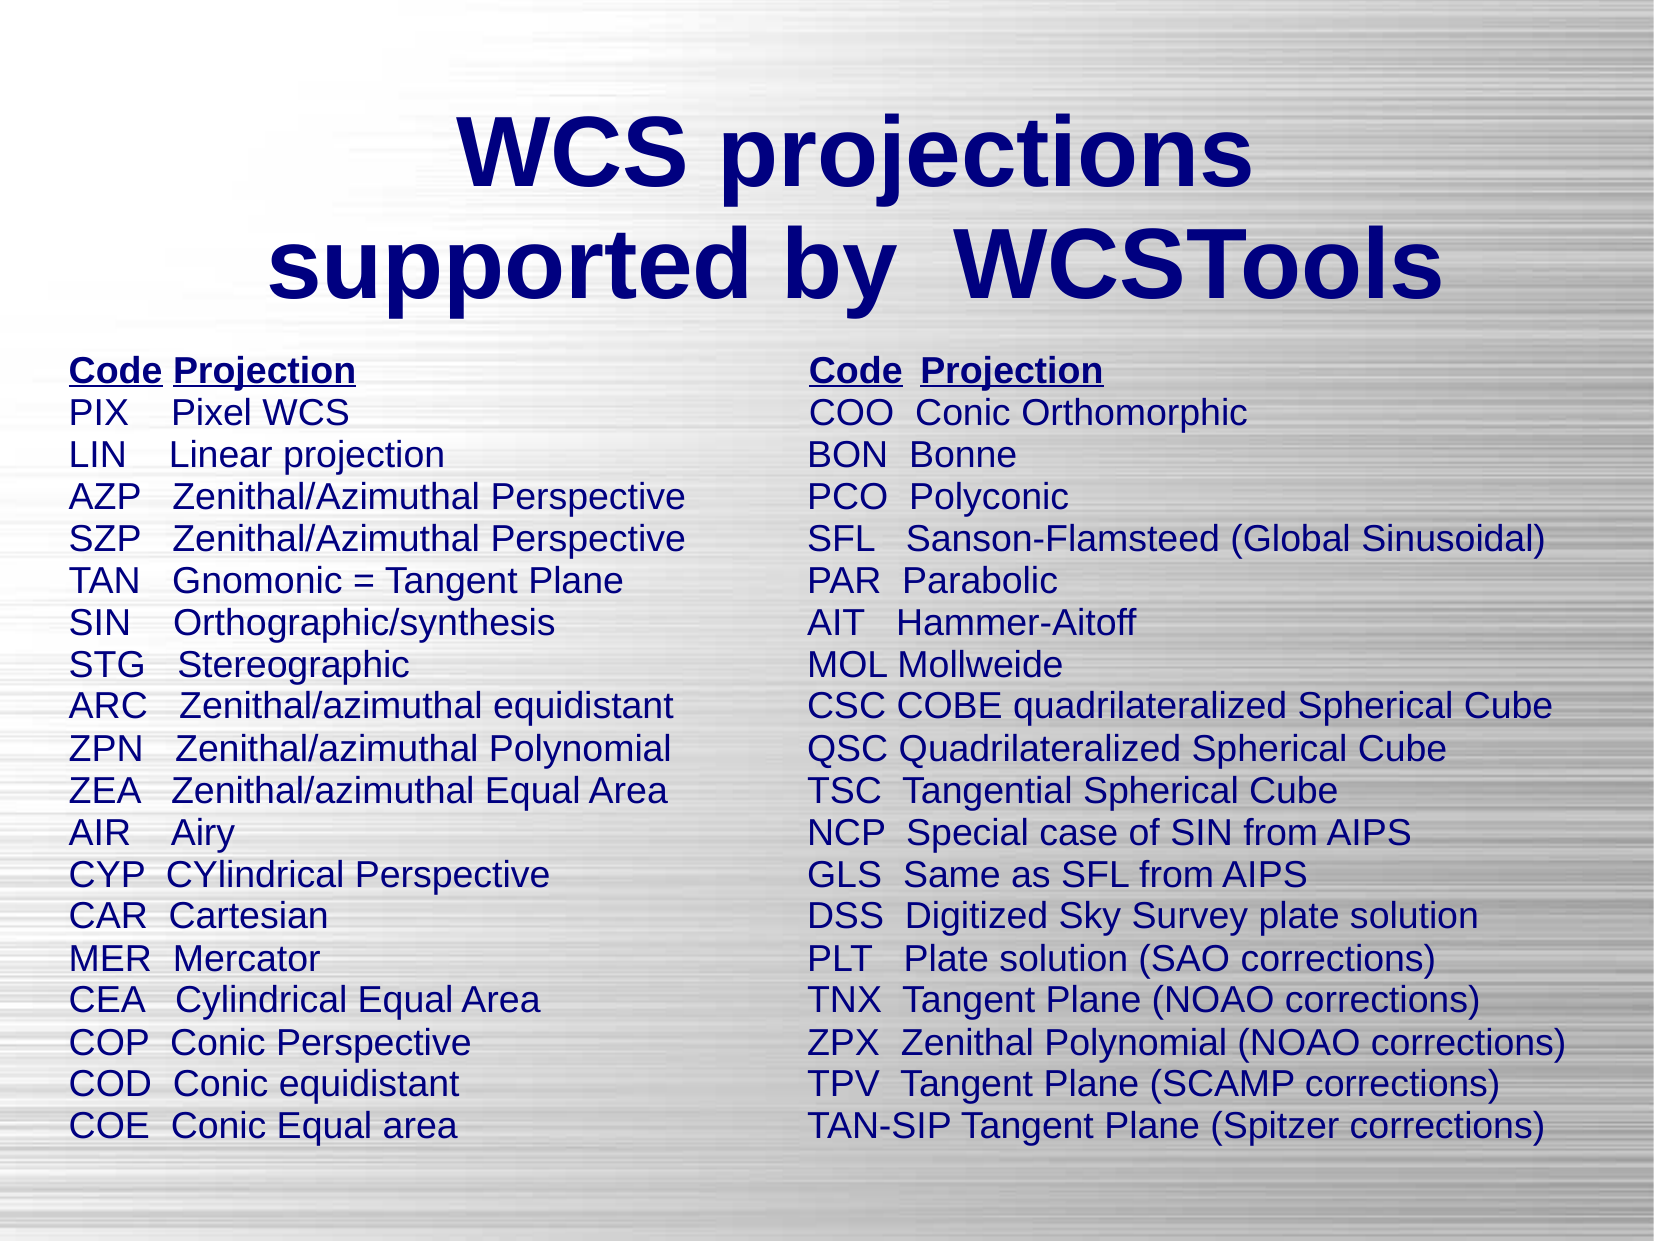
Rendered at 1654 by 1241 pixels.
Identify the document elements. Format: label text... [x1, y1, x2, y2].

picture [0, 0, 1654, 1241]
text_box WCS projections supported by WCSTools [59, 88, 1654, 327]
text_box Code Projection Code Projection PIX Pixel WCS COO Conic Orthomorphic LIN Linear projection BON Bonne AZP Zenithal/Azimuthal Perspective PCO Polyconic SZP Zenithal/Azimuthal Perspective SFL Sanson-Flamsteed (Global Sinusoidal) TAN Gnomonic = Tangent Plane PAR Parabolic SIN Orthographic/synthesis AIT Hammer-Aitoff STG Stereographic MOL Mollweide ARC Zenithal/azimuthal equidistant CSC COBE quadrilateralized Spherical Cube ZPN Zenithal/azimuthal Polynomial QSC Quadrilateralized Spherical Cube ZEA Zenithal/azimuthal Equal Area TSC Tangential Spherical Cube AIR Airy NCP Special case of SIN from AIPS CYP CYlindrical Perspective GLS Same as SFL from AIPS CAR Cartesian DSS Digitized Sky Survey plate solution MER Mercator PLT Plate solution (SAO corrections) CEA Cylindrical Equal Area TNX Tangent Plane (NOAO corrections) COP Conic Perspective ZPX Zenithal Polynomial (NOAO corrections) COD Conic equidistant TPV Tangent Plane (SCAMP corrections) COE Conic Equal area TAN-SIP Tangent Plane (Spitzer corrections) [54, 341, 1600, 1155]
